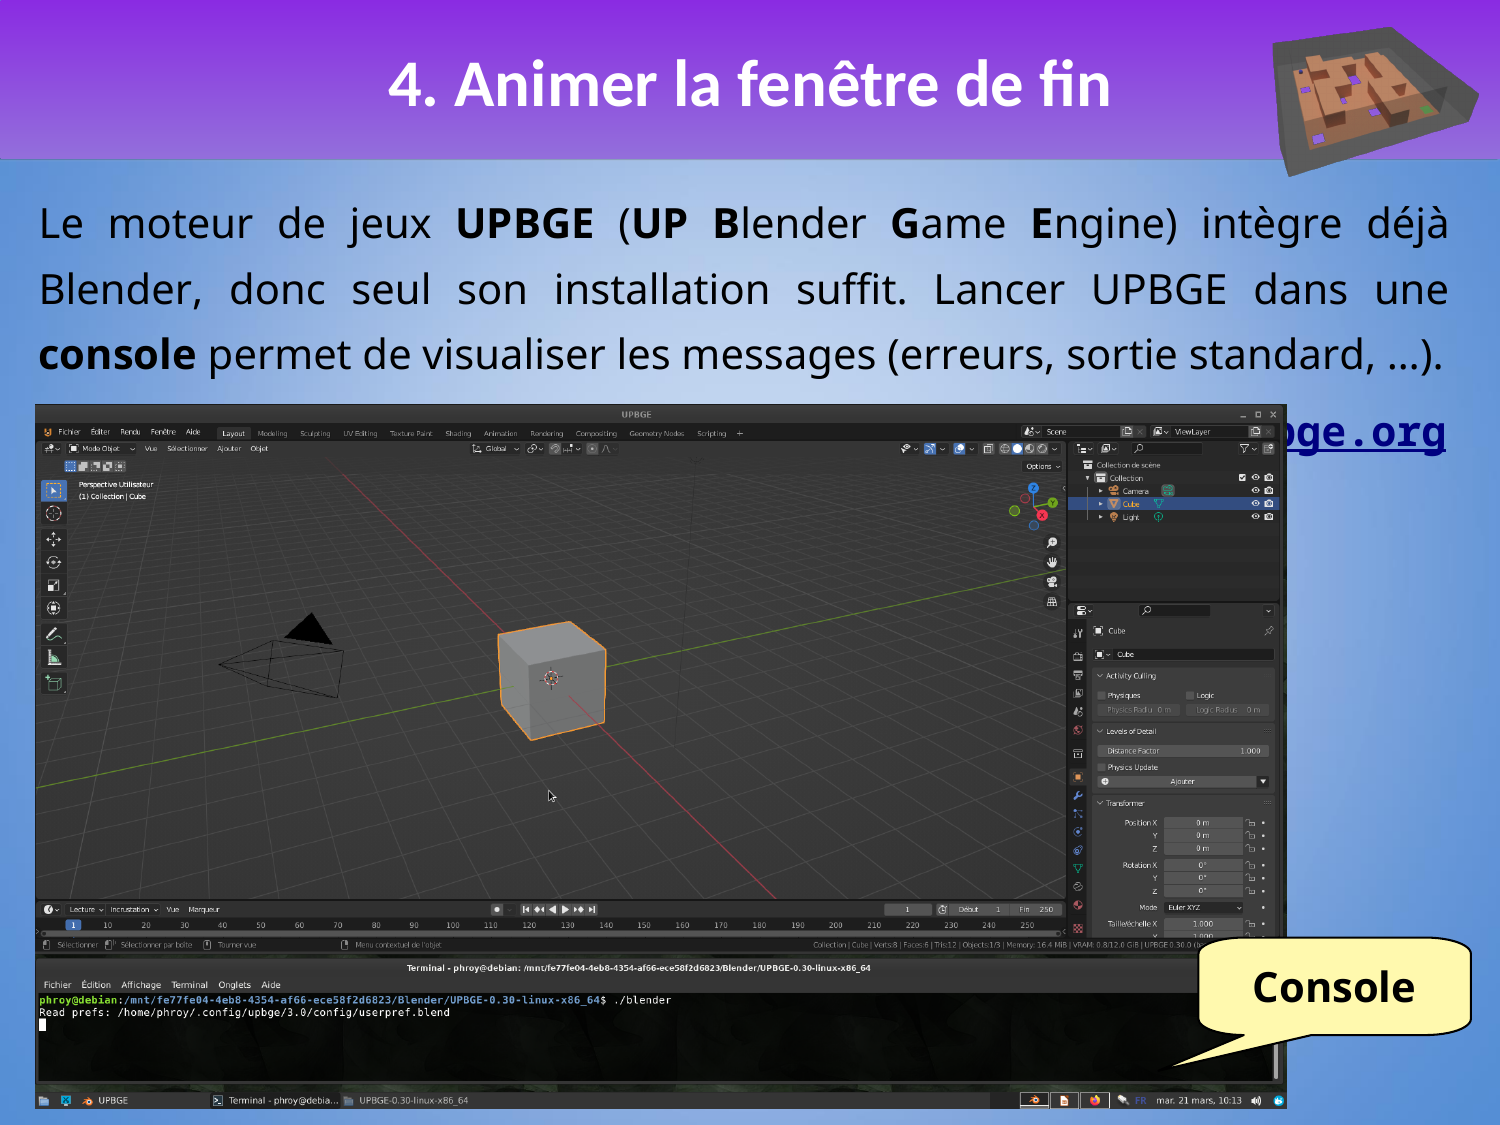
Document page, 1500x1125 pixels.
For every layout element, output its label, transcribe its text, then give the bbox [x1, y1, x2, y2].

picture [0, 27, 1500, 1125]
text_box 4. Animer la fenêtre de fin [0, 0, 1500, 159]
text_box Le moteur de jeux UPBGE (UP Blender Game Engine) intègre déjà Blender, donc seul son installation suffit. Lancer UPBGE dans une console permet de visualiser les messages (erreurs, sortie standard, …). UPBGE (version 0.3+) ce trouve à cette adresse : https://upbge.org [23, 178, 1465, 395]
text_box Console [1158, 937, 1471, 1071]
